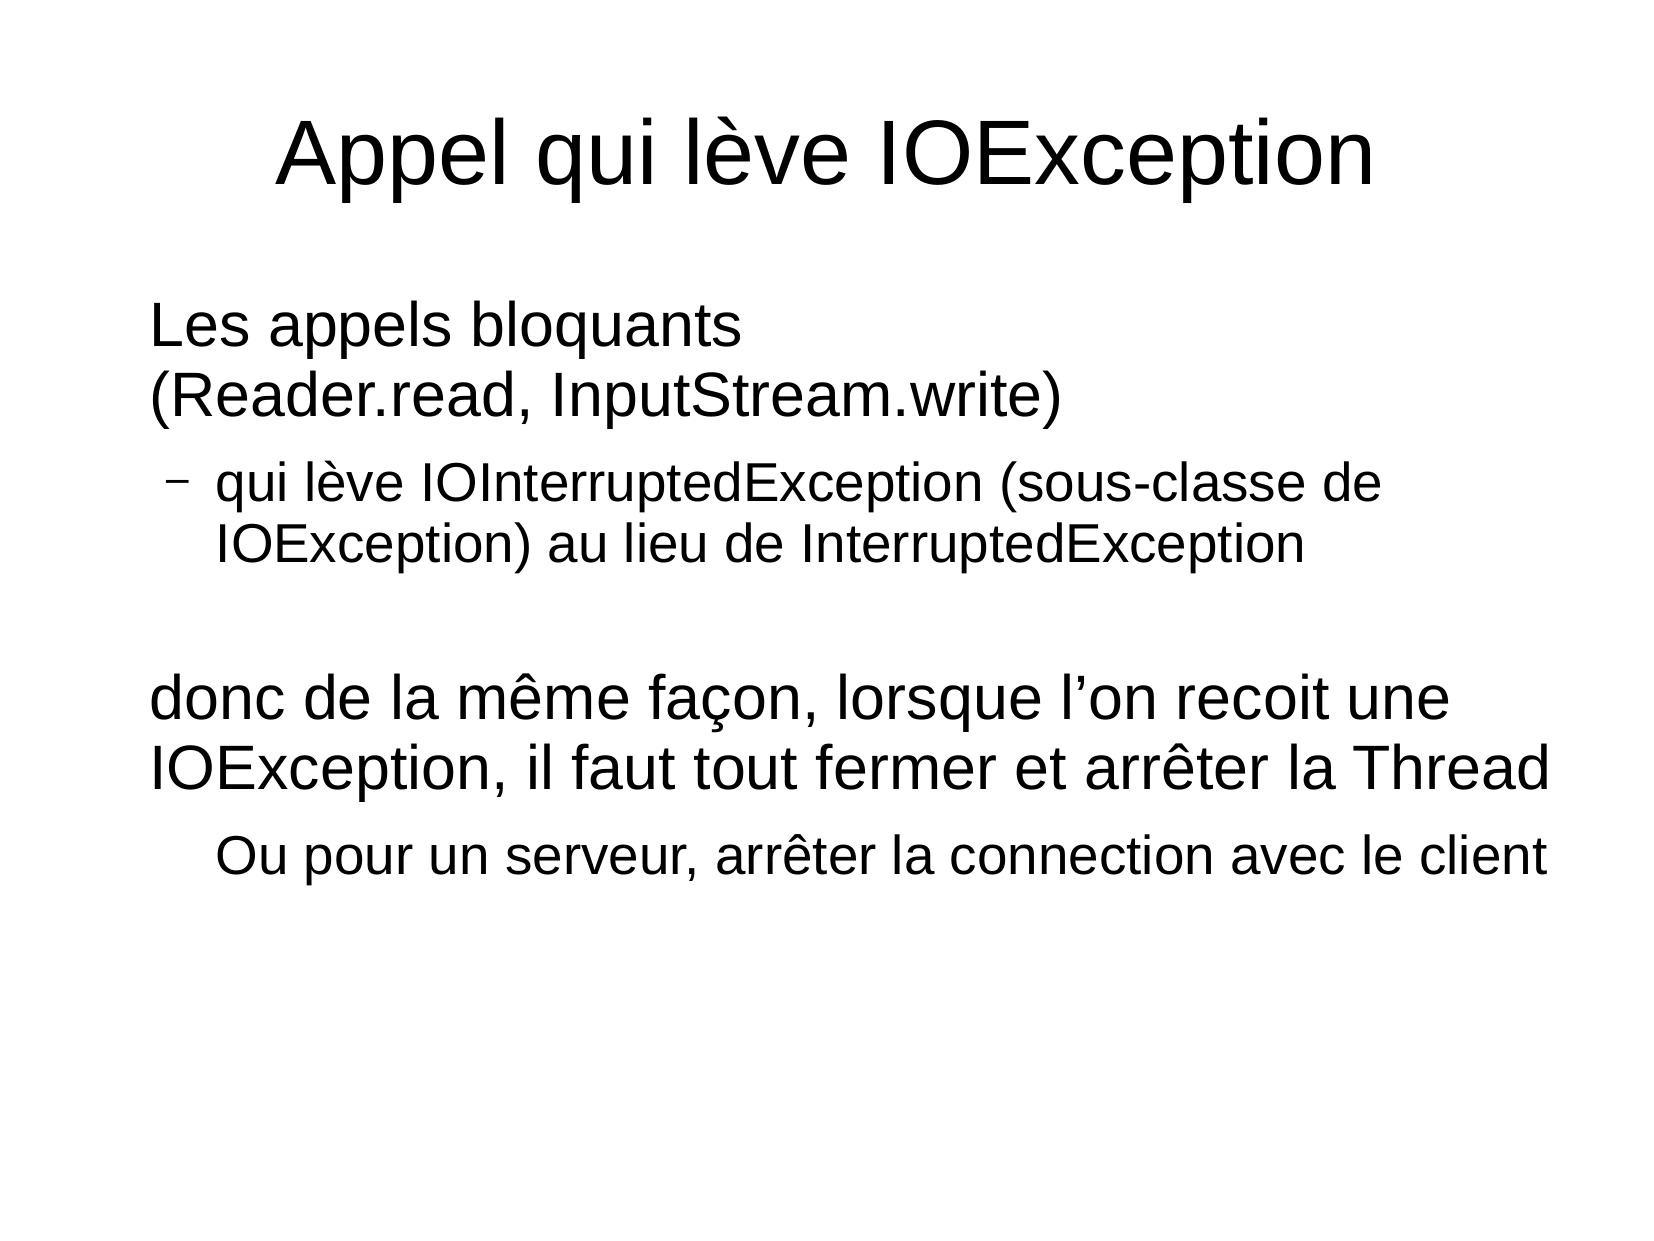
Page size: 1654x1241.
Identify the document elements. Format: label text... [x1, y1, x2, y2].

list Les appels bloquants (Reader.read, InputStream.write) qui lève IOInterruptedException (sous-classe de IOException) au lieu de InterruptedException donc de la même façon, lorsque l’on recoit une IOException, il faut tout fermer et arrêter la Thread Ou pour un serveur, arrêter la connection avec le client [82, 290, 1571, 1010]
title Appel qui lève IOException [82, 49, 1571, 257]
